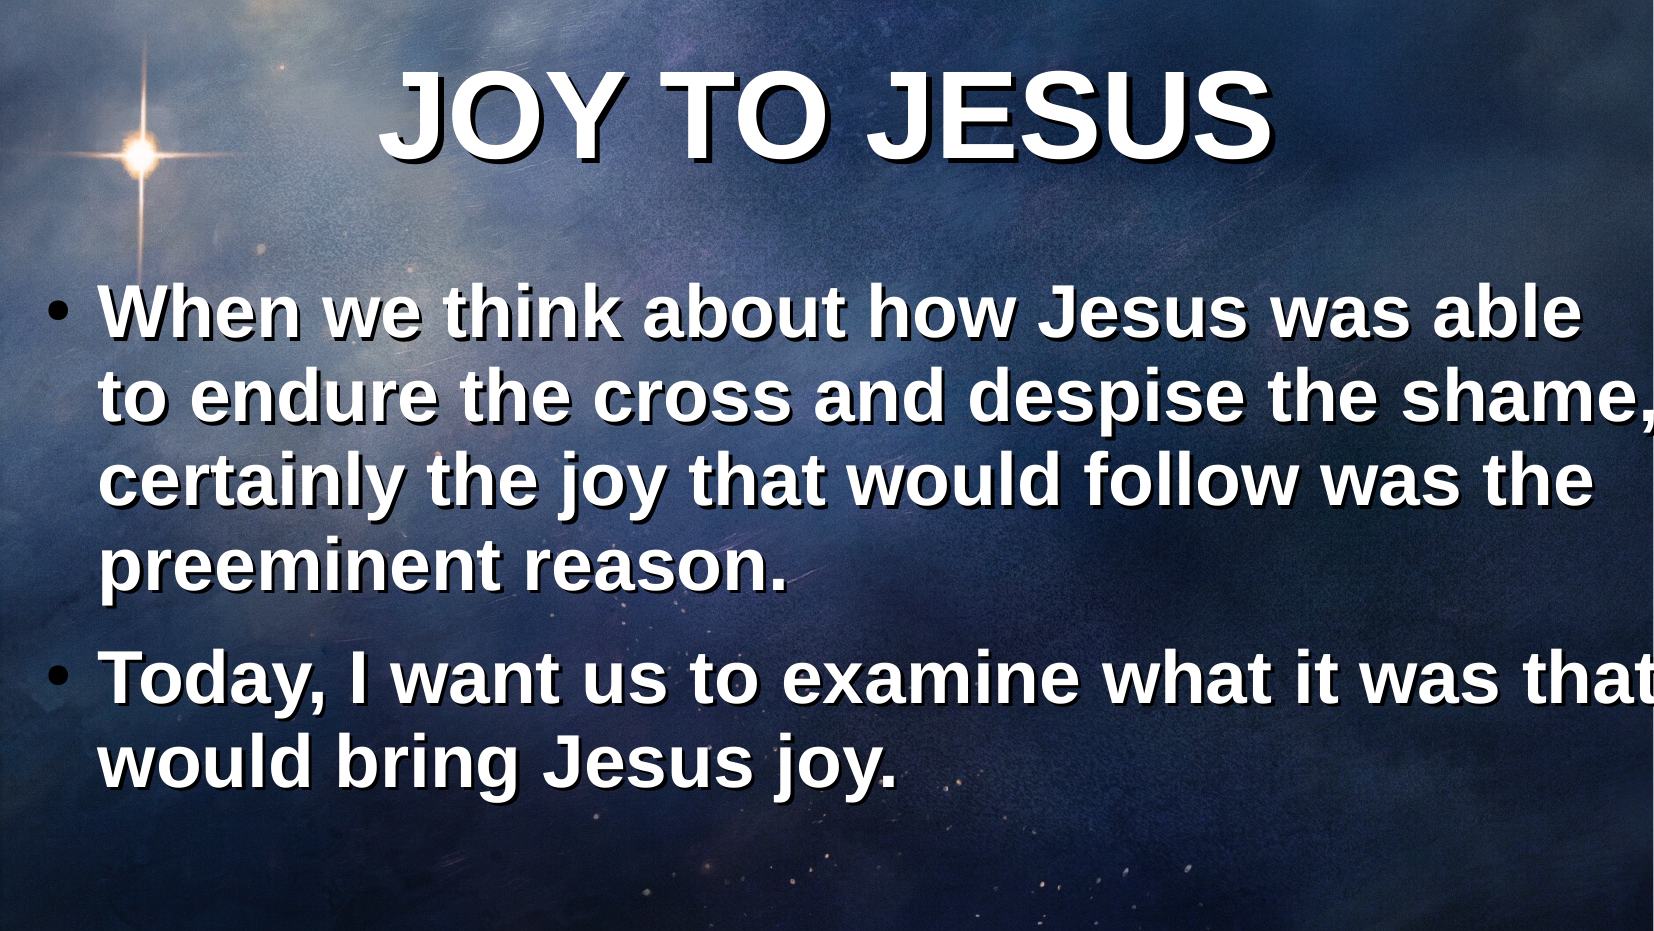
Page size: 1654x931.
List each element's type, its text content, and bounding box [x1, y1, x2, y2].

picture [0, 0, 1654, 931]
list When we think about how Jesus was able to endure the cross and despise the shame, certainly the joy that would follow was the preeminent reason. Today, I want us to examine what it was that would bring Jesus joy. [26, 270, 1654, 931]
title JOY TO JESUS [82, 37, 1571, 193]
